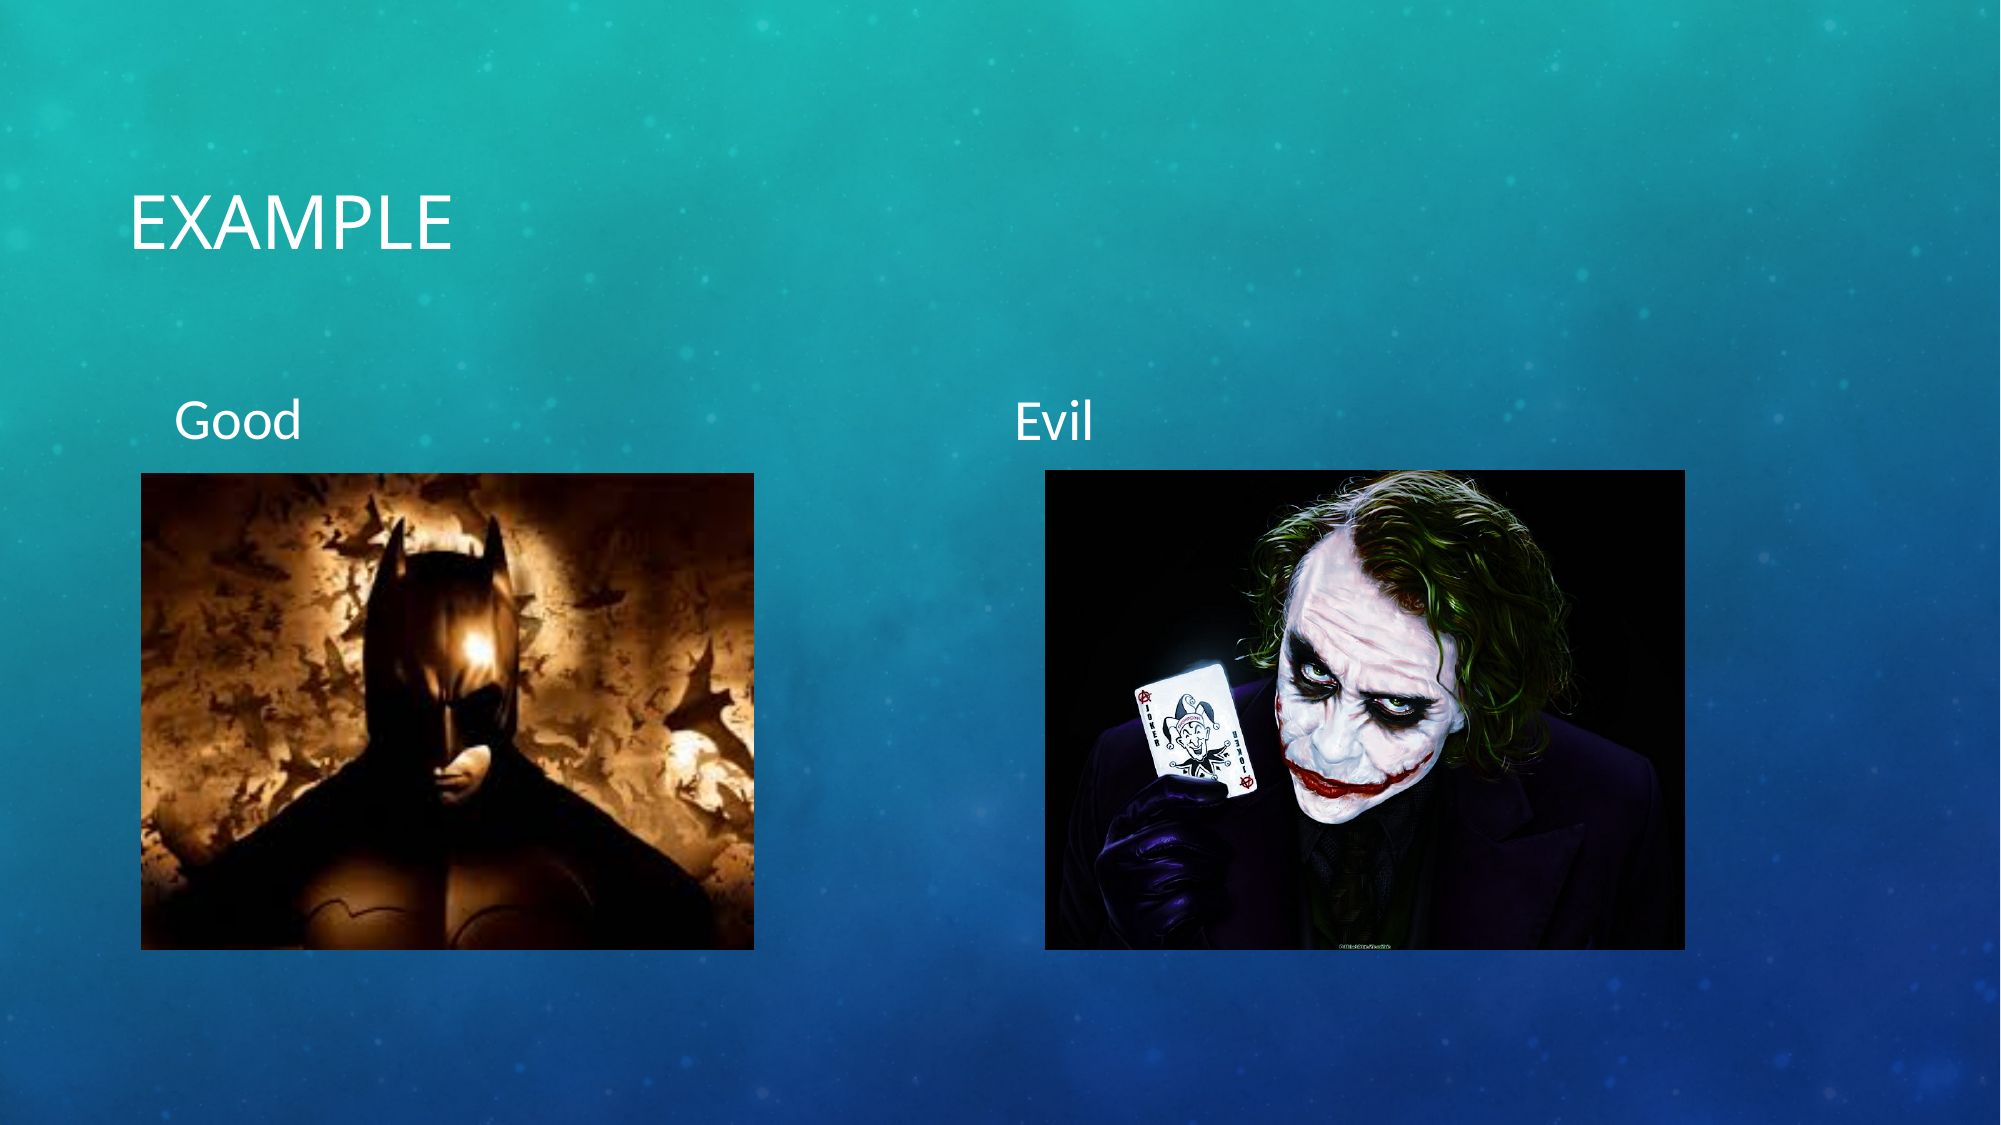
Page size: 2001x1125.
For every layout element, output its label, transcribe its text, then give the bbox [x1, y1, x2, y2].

list Good [159, 363, 933, 459]
title EXample [112, 99, 1775, 339]
picture [1045, 470, 1685, 951]
list Evil [999, 365, 1775, 460]
picture [141, 473, 754, 951]
